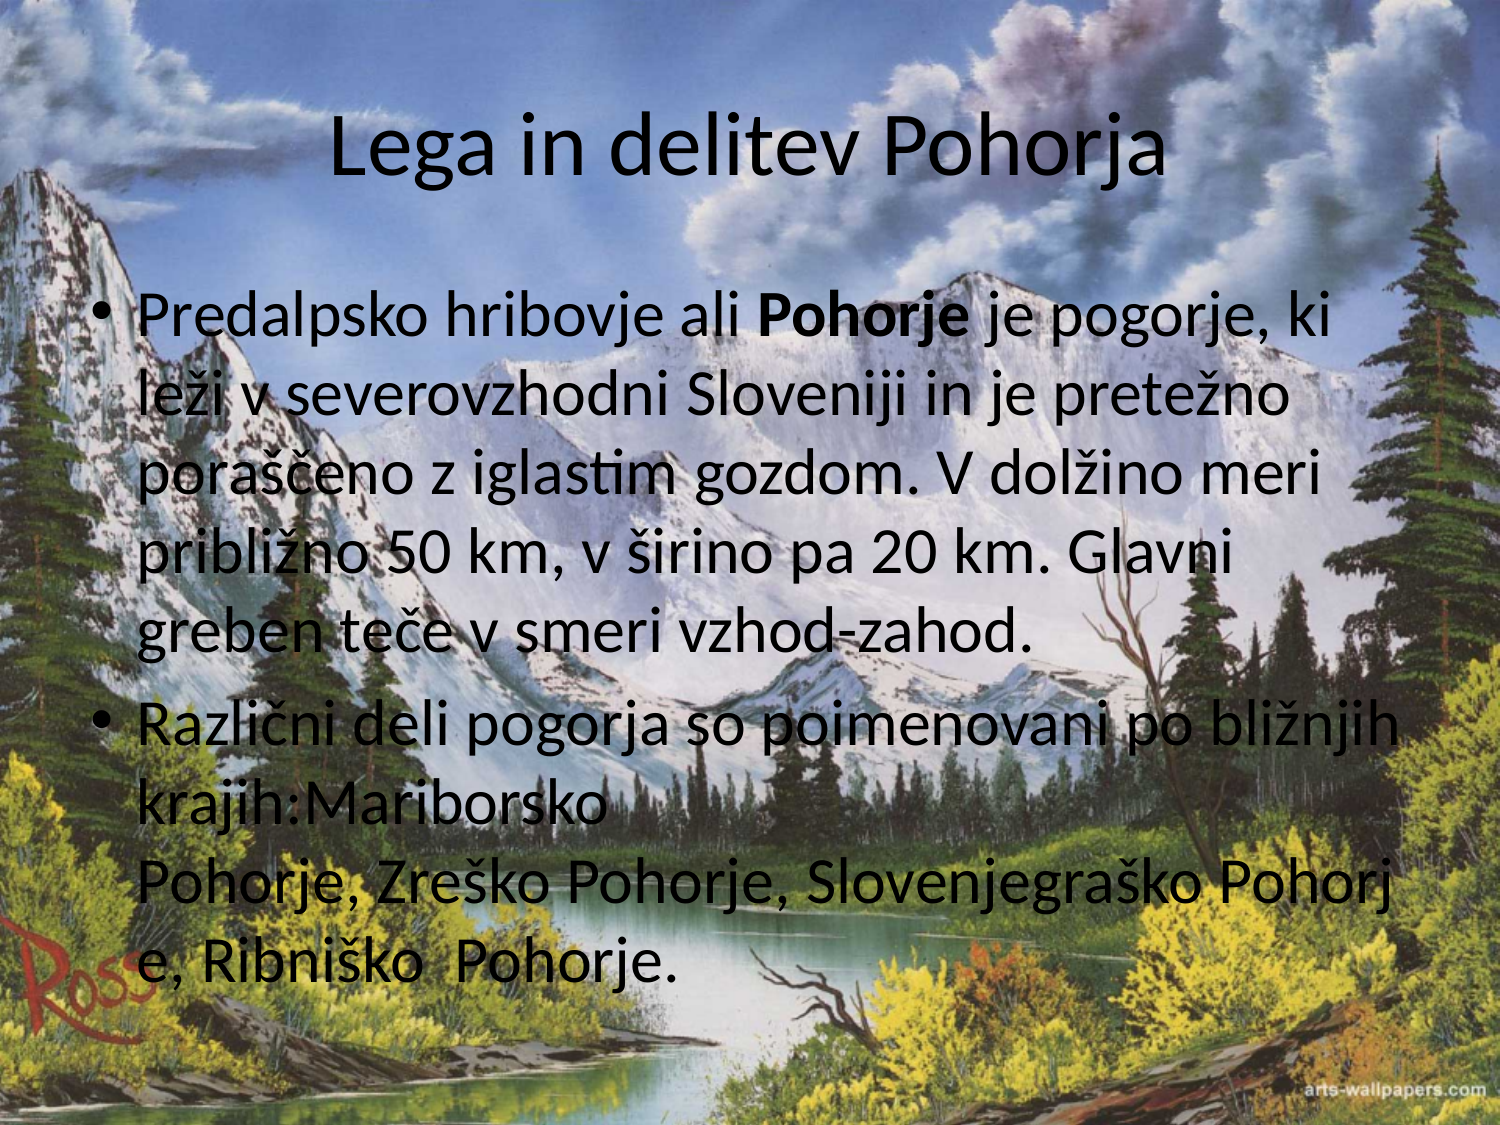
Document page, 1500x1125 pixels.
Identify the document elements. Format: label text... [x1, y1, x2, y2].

title Lega in delitev Pohorja [75, 45, 1425, 233]
list Predalpsko hribovje ali Pohorje je pogorje, ki leži v severovzhodni Sloveniji in je pretežno poraščeno z iglastim gozdom. V dolžino meri približno 50 km, v širino pa 20 km. Glavni greben teče v smeri vzhod-zahod. Različni deli pogorja so poimenovani po bližnjih krajih:Mariborsko Pohorje, Zreško Pohorje, Slovenjegraško Pohorje, Ribniško Pohorje. [75, 262, 1425, 1005]
picture [0, 0, 1500, 1125]
